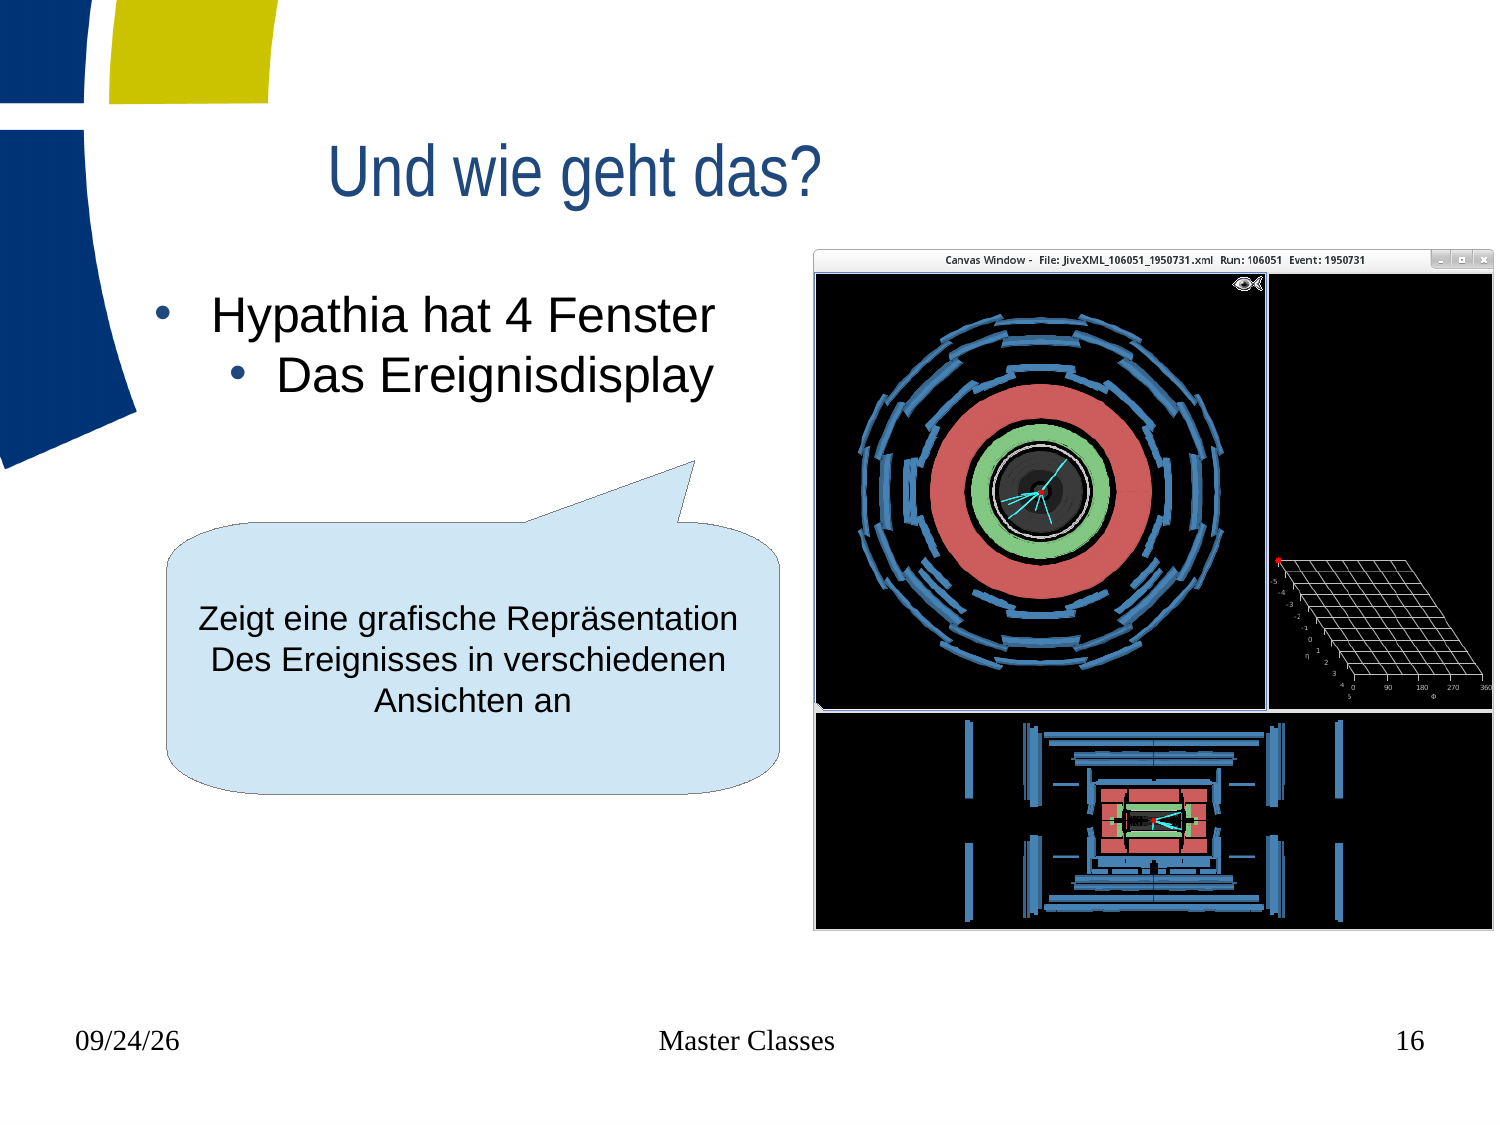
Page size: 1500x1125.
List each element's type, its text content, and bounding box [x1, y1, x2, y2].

text_box Hypathia hat 4 Fenster Das Ereignisdisplay [139, 275, 813, 928]
title Und wie geht das? [312, 101, 1400, 233]
text_box Zeigt eine grafische Repräsentation Des Ereignisses in verschiedenen Ansichten an [166, 460, 780, 795]
picture [0, 0, 1500, 1125]
